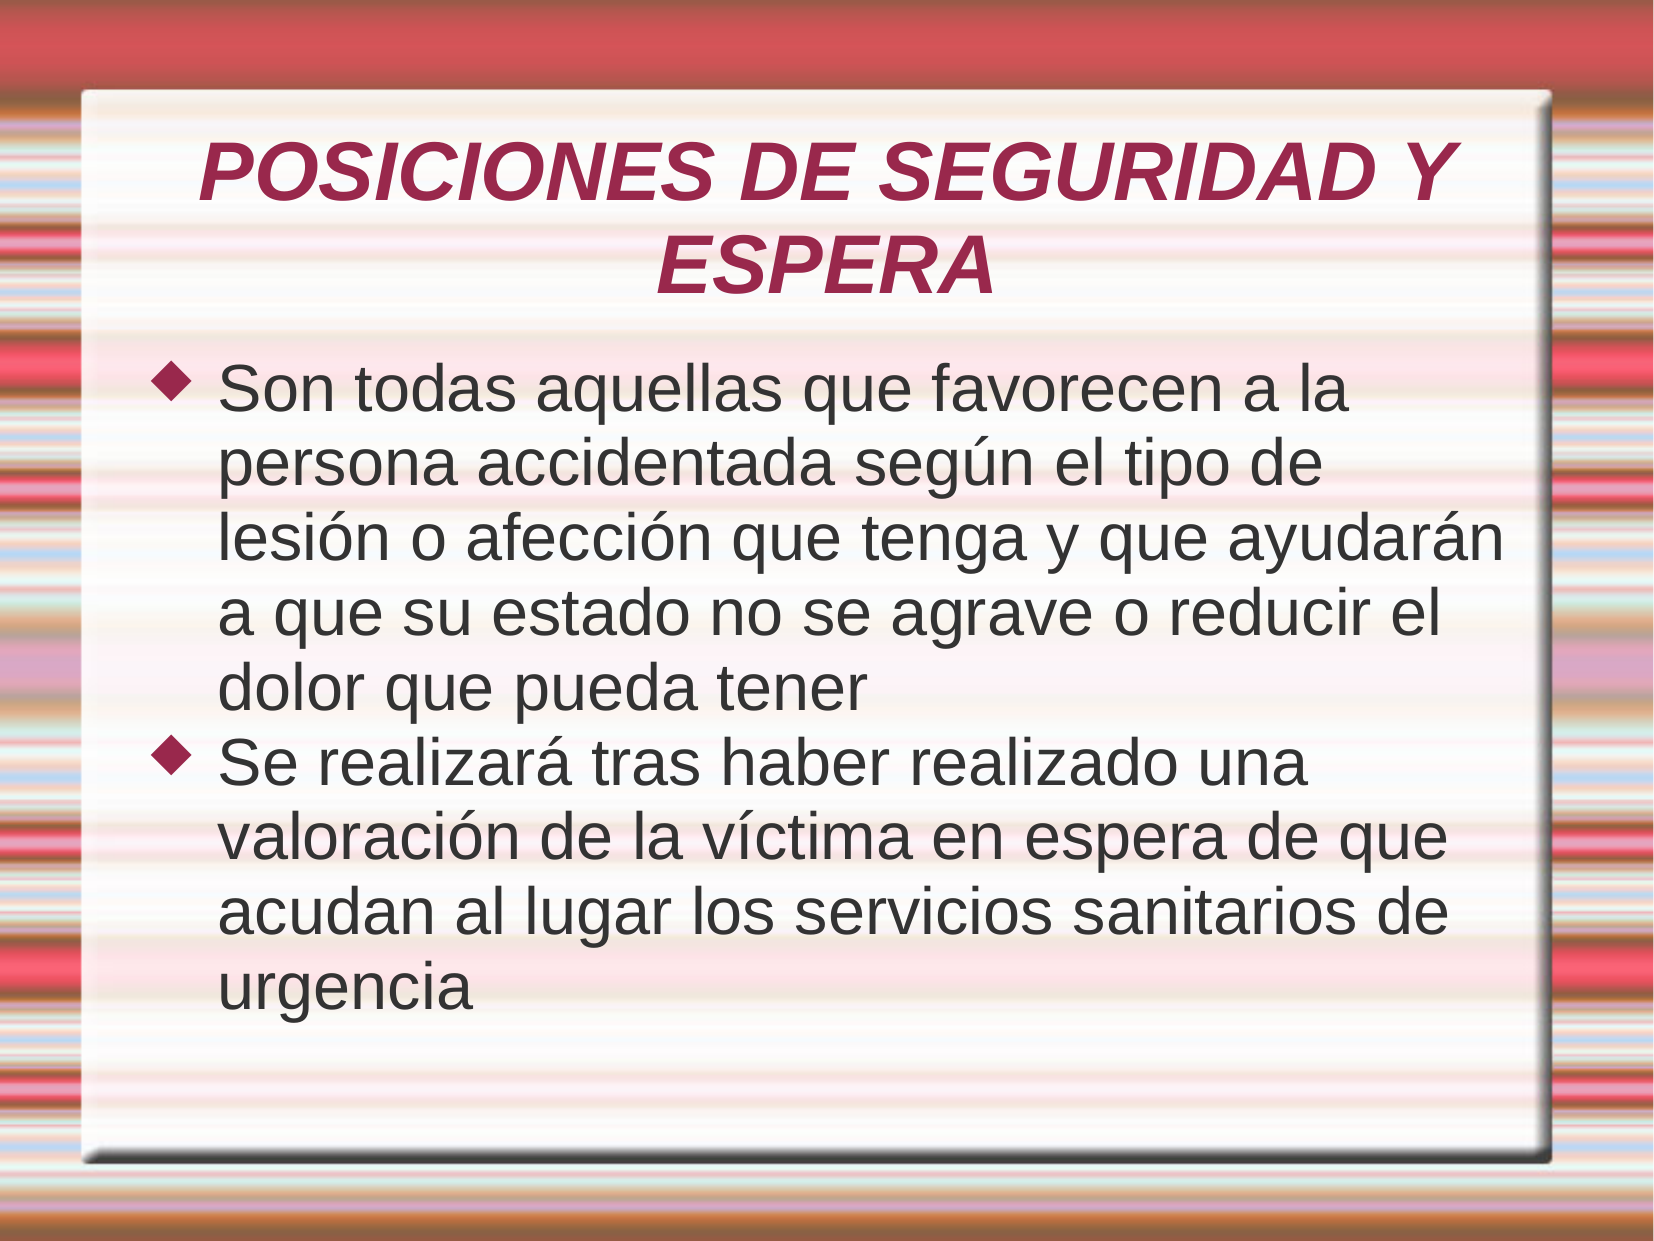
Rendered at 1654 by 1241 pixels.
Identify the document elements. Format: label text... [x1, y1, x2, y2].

list Son todas aquellas que favorecen a la persona accidentada según el tipo de lesión o afección que tenga y que ayudarán a que su estado no se agrave o reducir el dolor que pueda tener Se realizará tras haber realizado una valoración de la víctima en espera de que acudan al lugar los servicios sanitarios de urgencia [134, 350, 1516, 1132]
picture [0, 0, 1654, 1241]
title POSICIONES DE SEGURIDAD Y ESPERA [121, 114, 1534, 322]
